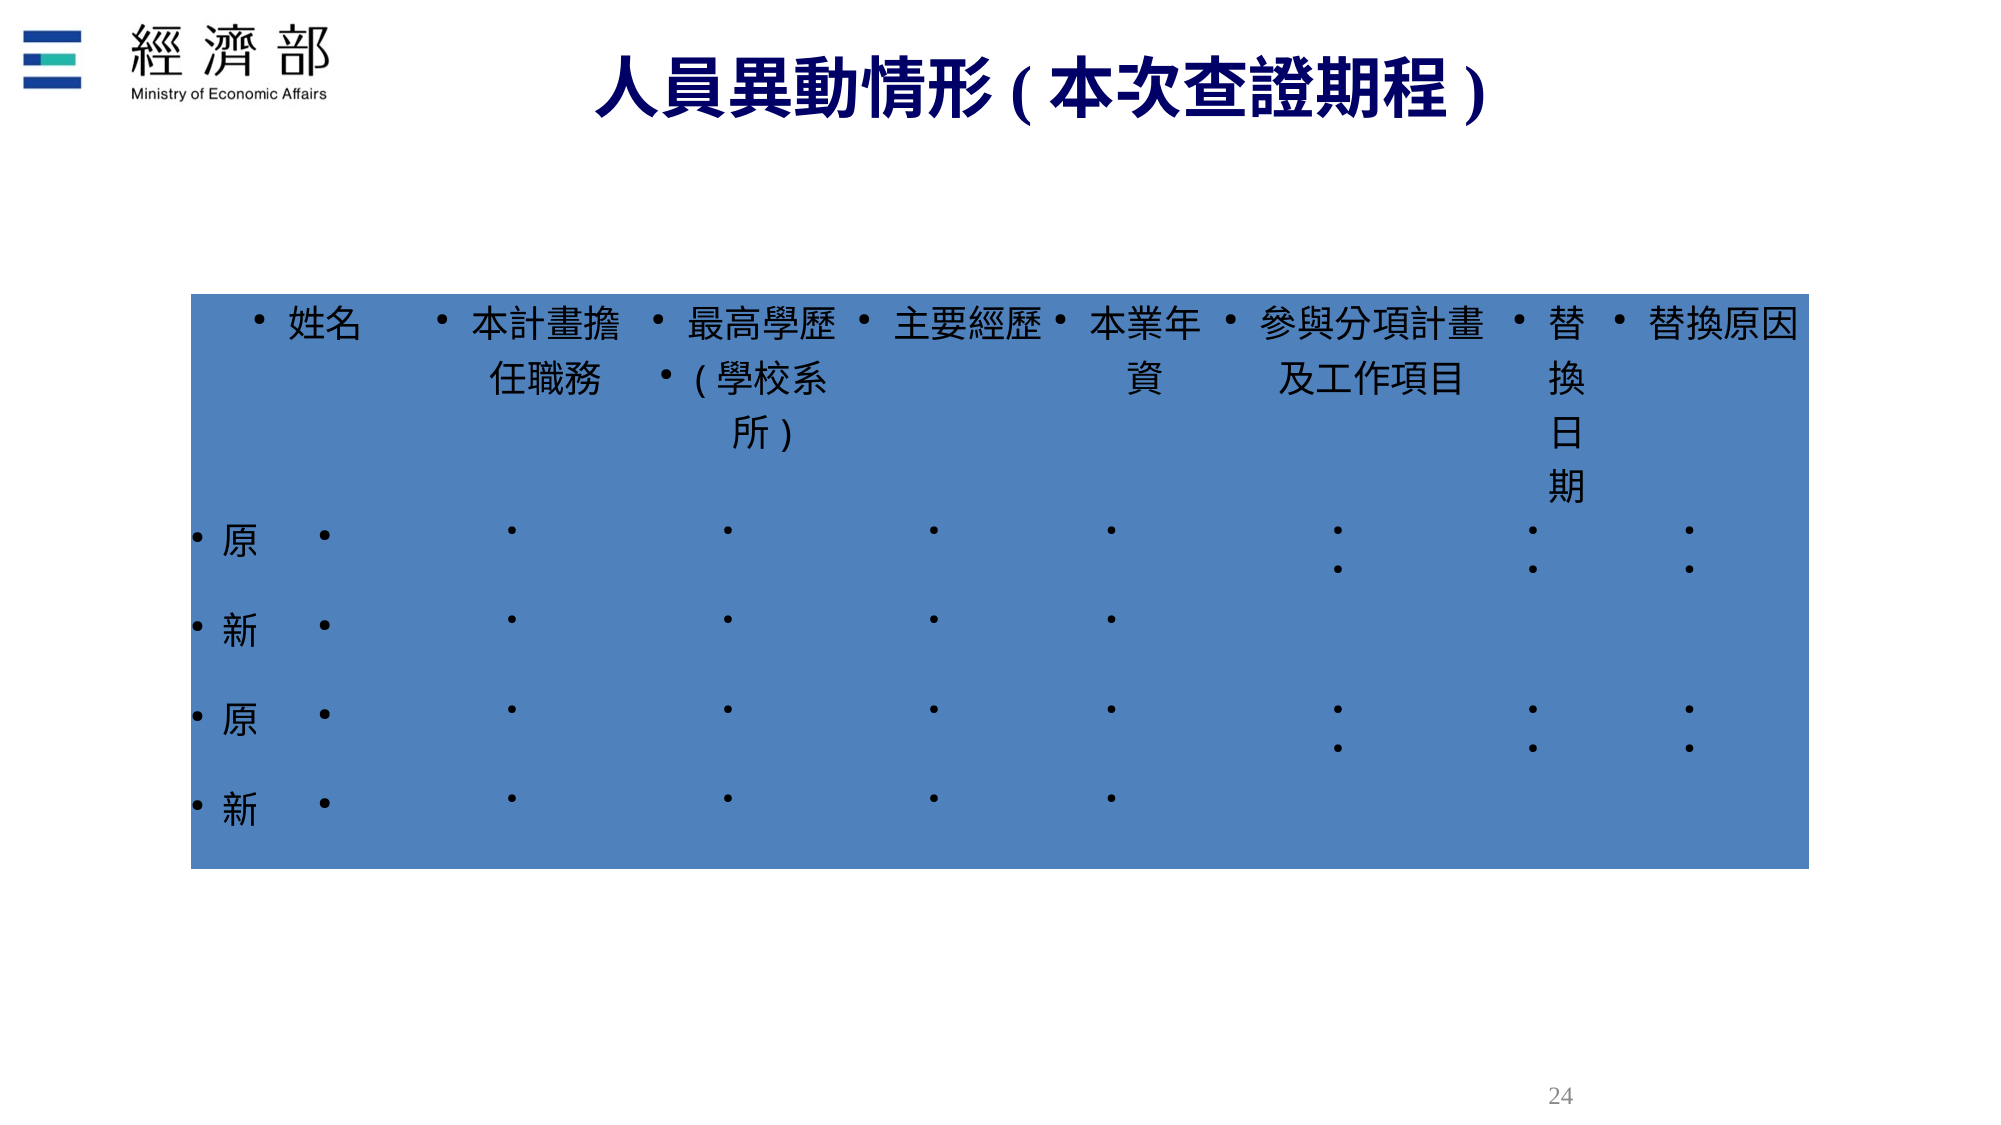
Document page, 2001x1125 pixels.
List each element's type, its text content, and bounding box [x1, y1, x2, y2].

table_cell [1496, 511, 1602, 690]
table_cell [858, 511, 1043, 601]
table_cell [256, 511, 426, 601]
table_cell [256, 601, 426, 690]
table_header 替換原因 [1602, 294, 1809, 511]
table_cell [256, 780, 426, 869]
table_cell 原 [191, 511, 256, 601]
table_cell [256, 690, 426, 780]
table_header 姓名 [191, 294, 426, 511]
table_cell [631, 601, 858, 690]
table_cell [1043, 601, 1213, 690]
table_cell [426, 780, 631, 869]
table_header 本業年資 [1043, 294, 1213, 511]
table_cell 新 [246, 616, 256, 625]
table_cell 新 [191, 780, 256, 869]
table_cell [426, 601, 631, 690]
table_cell [631, 511, 858, 601]
table_header 最高學歷 (學校系所) [631, 294, 858, 511]
table_cell [631, 780, 858, 869]
table_cell [858, 780, 1043, 869]
table_header 參與分項計畫及工作項目 [1213, 294, 1496, 511]
table_cell [1043, 690, 1213, 780]
title 人員異動情形(本次查證期程) [365, 25, 1716, 145]
table_cell [426, 511, 631, 601]
table_cell [1213, 511, 1496, 690]
table_cell [858, 601, 1043, 690]
text_box 23 [1533, 1065, 2000, 1125]
table_cell 新 [246, 795, 256, 804]
table_header 主要經歷 [858, 294, 1043, 511]
table_cell [1602, 511, 1809, 690]
table_cell [1043, 780, 1213, 869]
table_cell [1213, 690, 1496, 869]
table_cell [426, 690, 631, 780]
table_cell [1602, 690, 1809, 869]
table_header 本計畫擔任職務 [426, 294, 631, 511]
table_cell [1496, 690, 1602, 869]
table_cell [858, 690, 1043, 780]
table_cell 原 [191, 690, 256, 780]
table_cell 新 [191, 601, 256, 690]
table_cell [1043, 511, 1213, 601]
table_header 替換日期 [1496, 294, 1602, 511]
table_cell [631, 690, 858, 780]
